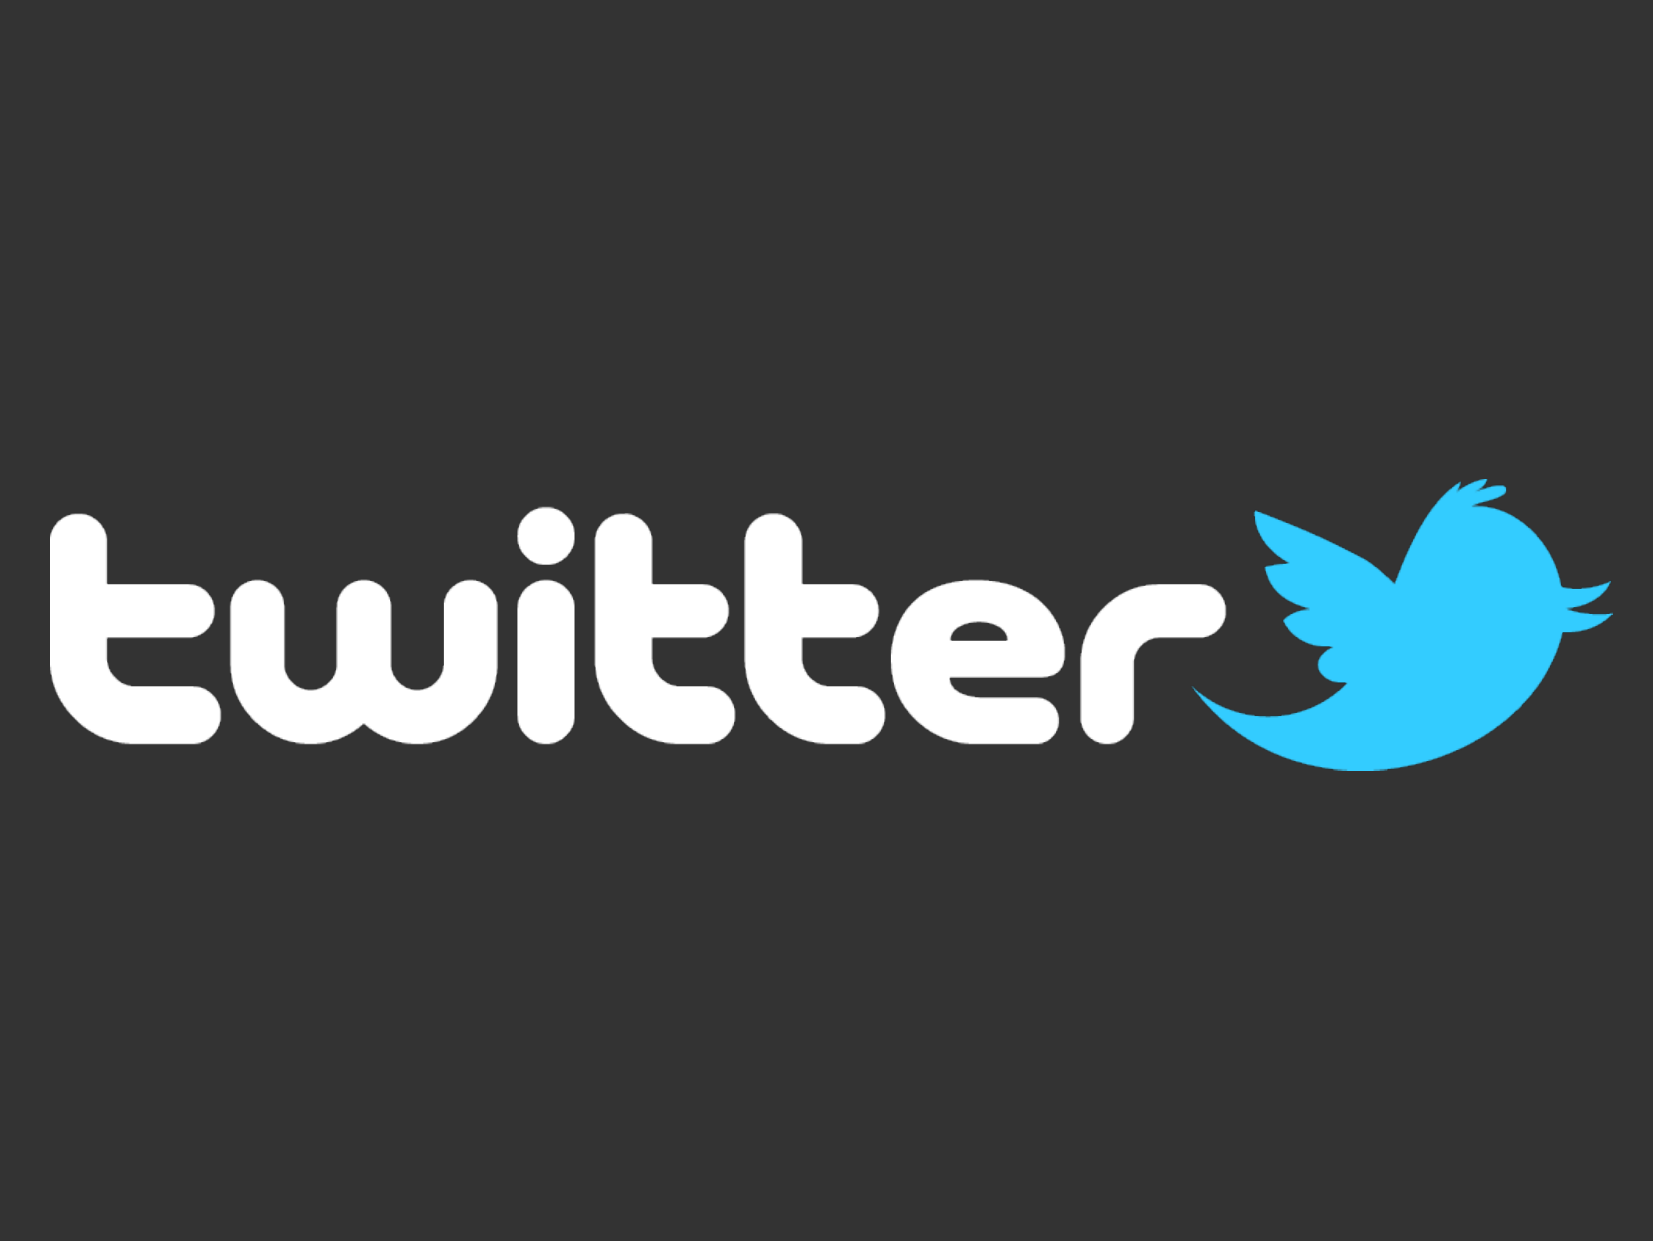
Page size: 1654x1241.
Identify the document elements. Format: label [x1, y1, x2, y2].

picture [50, 479, 1613, 771]
